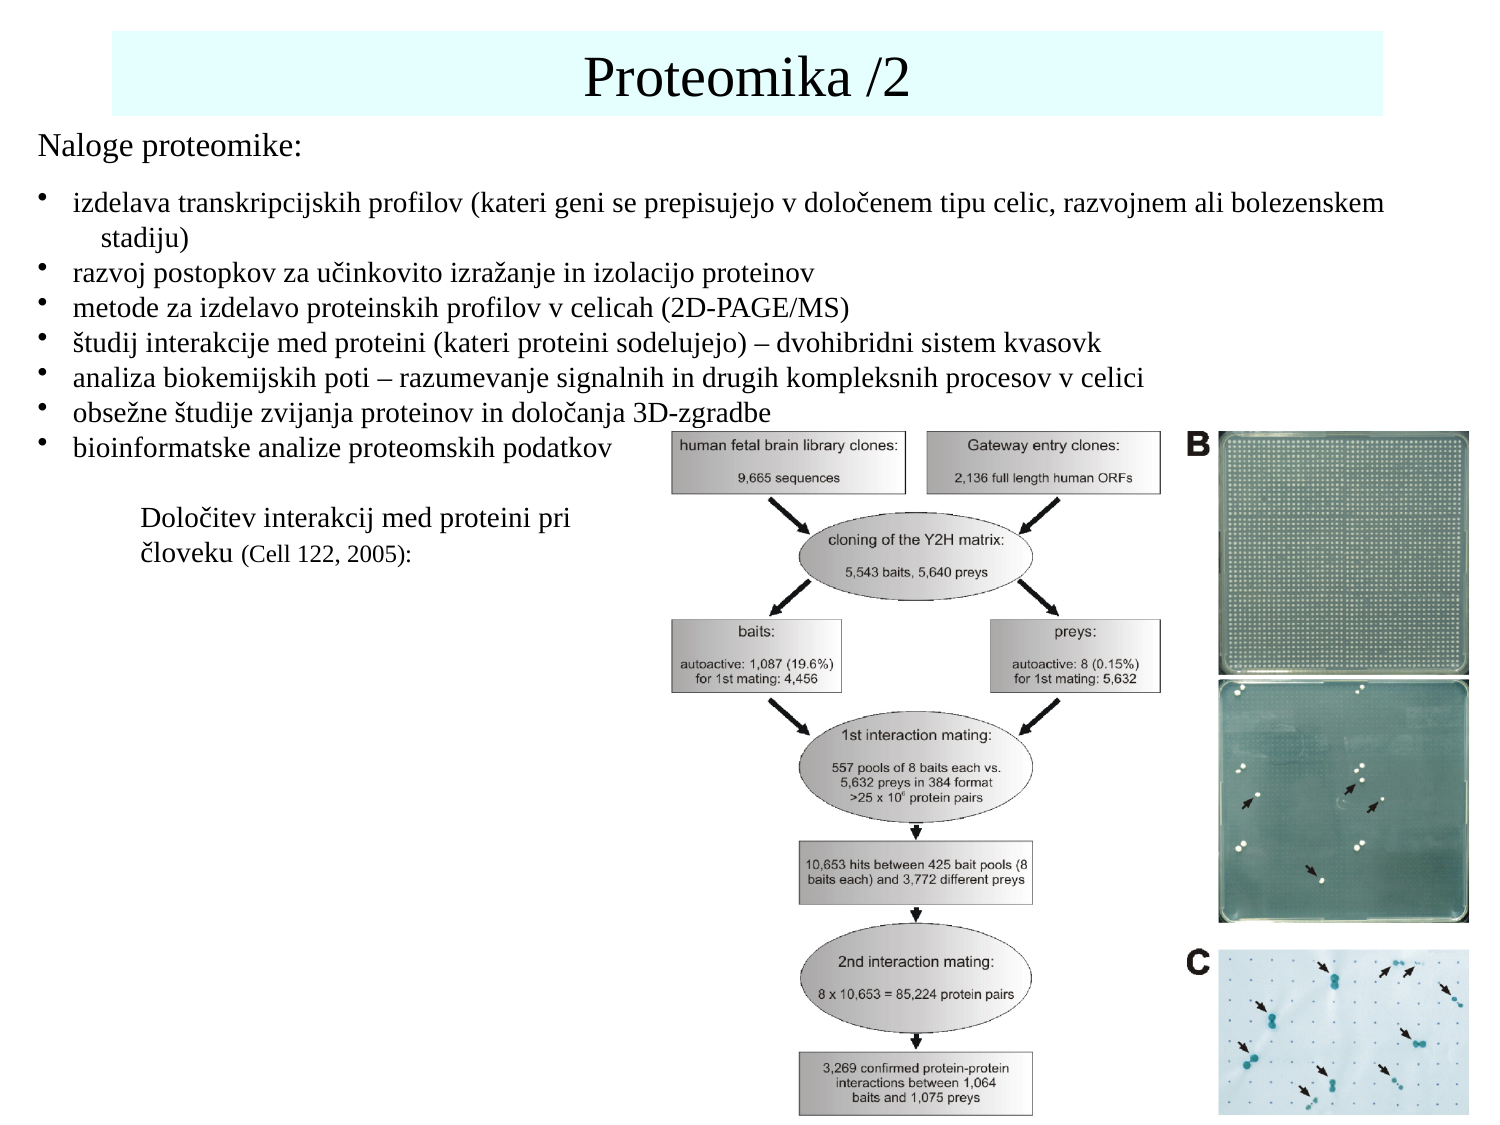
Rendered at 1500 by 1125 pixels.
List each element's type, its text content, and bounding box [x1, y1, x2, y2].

picture [655, 428, 1485, 1123]
text_box Naloge proteomike: izdelava transkripcijskih profilov (kateri geni se prepisujejo v določenem tipu celic, razvojnem ali bolezenskem stadiju) razvoj postopkov za učinkovito izražanje in izolacijo proteinov metode za izdelavo proteinskih profilov v celicah (2D-PAGE/MS) študij interakcije med proteini (kateri proteini sodelujejo) – dvohibridni sistem kvasovk analiza biokemijskih poti – razumevanje signalnih in drugih kompleksnih procesov v celici obsežne študije zvijanja proteinov in določanja 3D-zgradbe bioinformatske analize proteomskih podatkov Določitev interakcij med proteini pri človeku (Cell 122, 2005): [22, 116, 1488, 576]
text_box Proteomika /2 [112, 31, 1384, 116]
